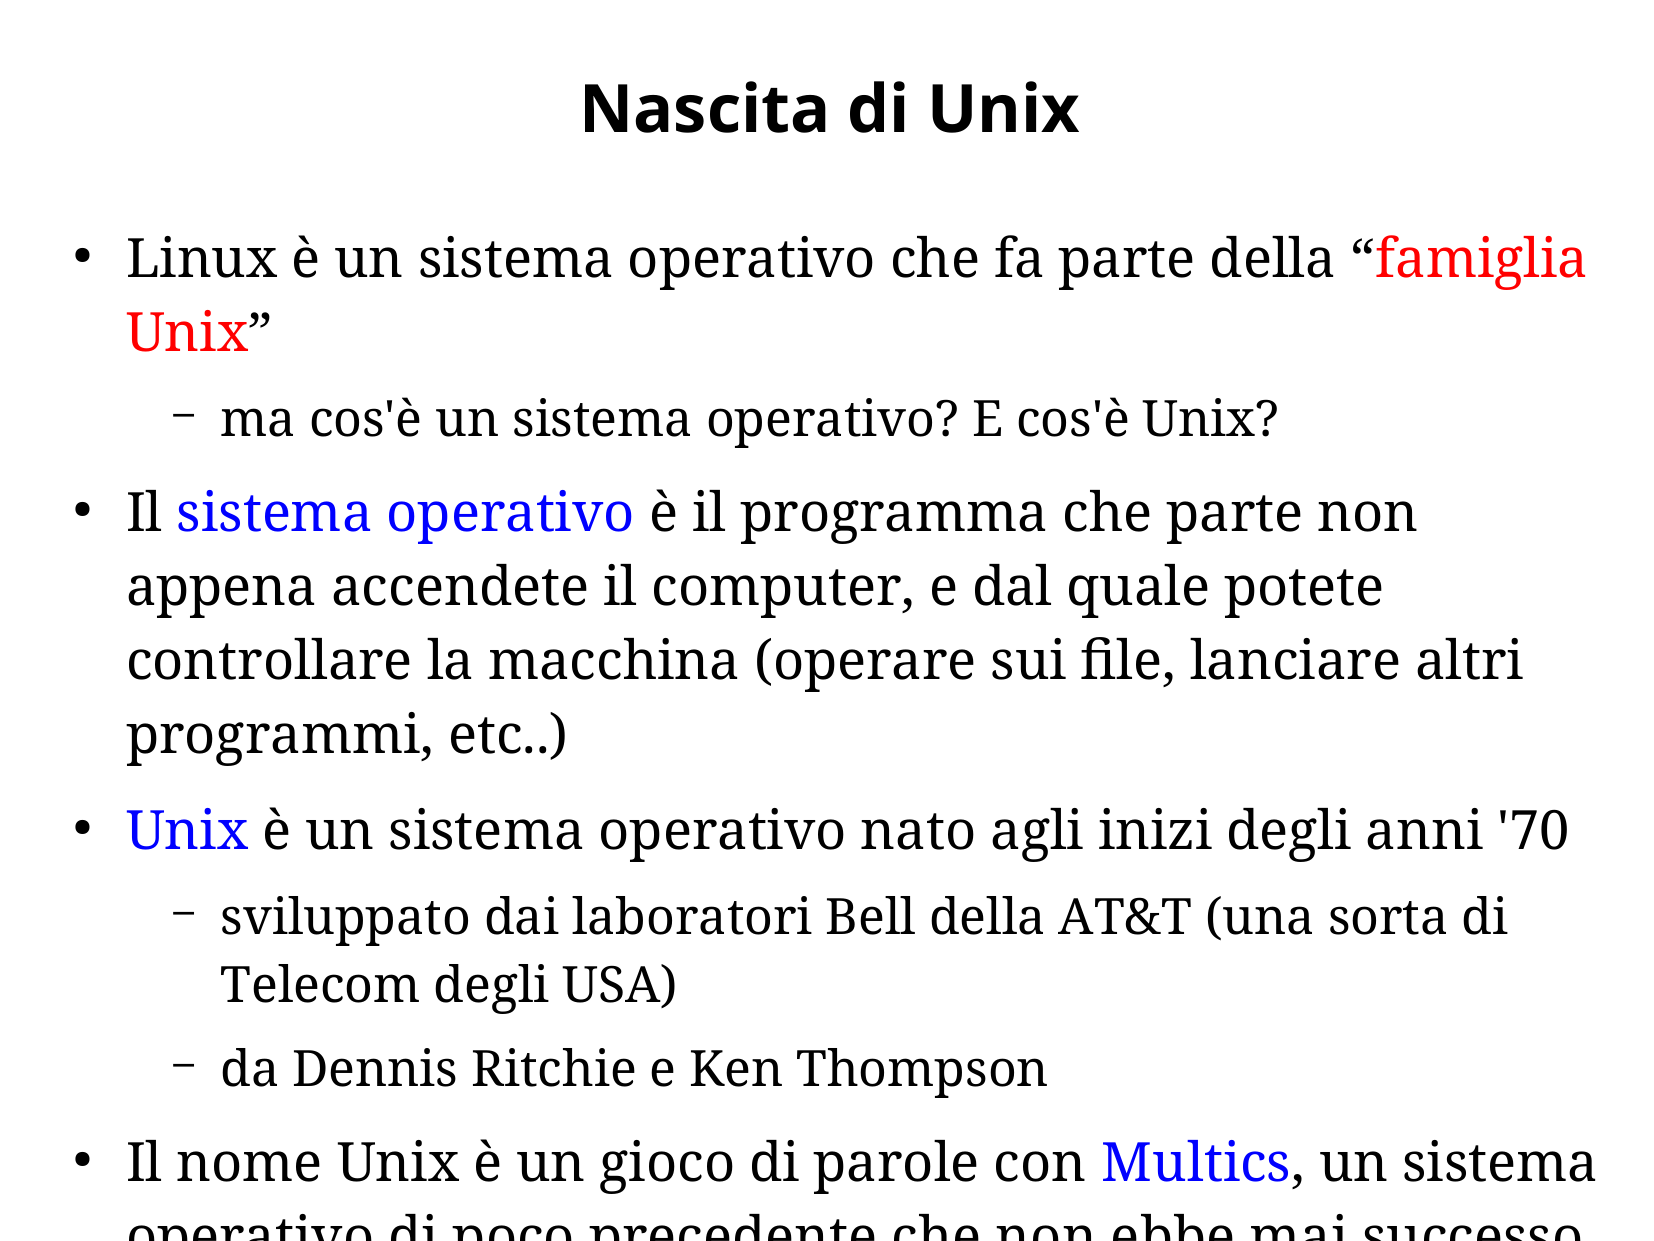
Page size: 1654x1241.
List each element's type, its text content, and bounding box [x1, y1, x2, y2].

title Nascita di Unix [52, 42, 1608, 173]
list Linux è un sistema operativo che fa parte della “famiglia Unix” ma cos'è un sistema operativo? E cos'è Unix? Il sistema operativo è il programma che parte non appena accendete il computer, e dal quale potete controllare la macchina (operare sui file, lanciare altri programmi, etc..) Unix è un sistema operativo nato agli inizi degli anni '70 sviluppato dai laboratori Bell della AT&T (una sorta di Telecom degli USA) da Dennis Ritchie e Ken Thompson Il nome Unix è un gioco di parole con Multics, un sistema operativo di poco precedente che non ebbe mai successo Multics era multi-utente Unix era mono-utente (ma divenne ben presto multi-utente) [55, 219, 1605, 1179]
